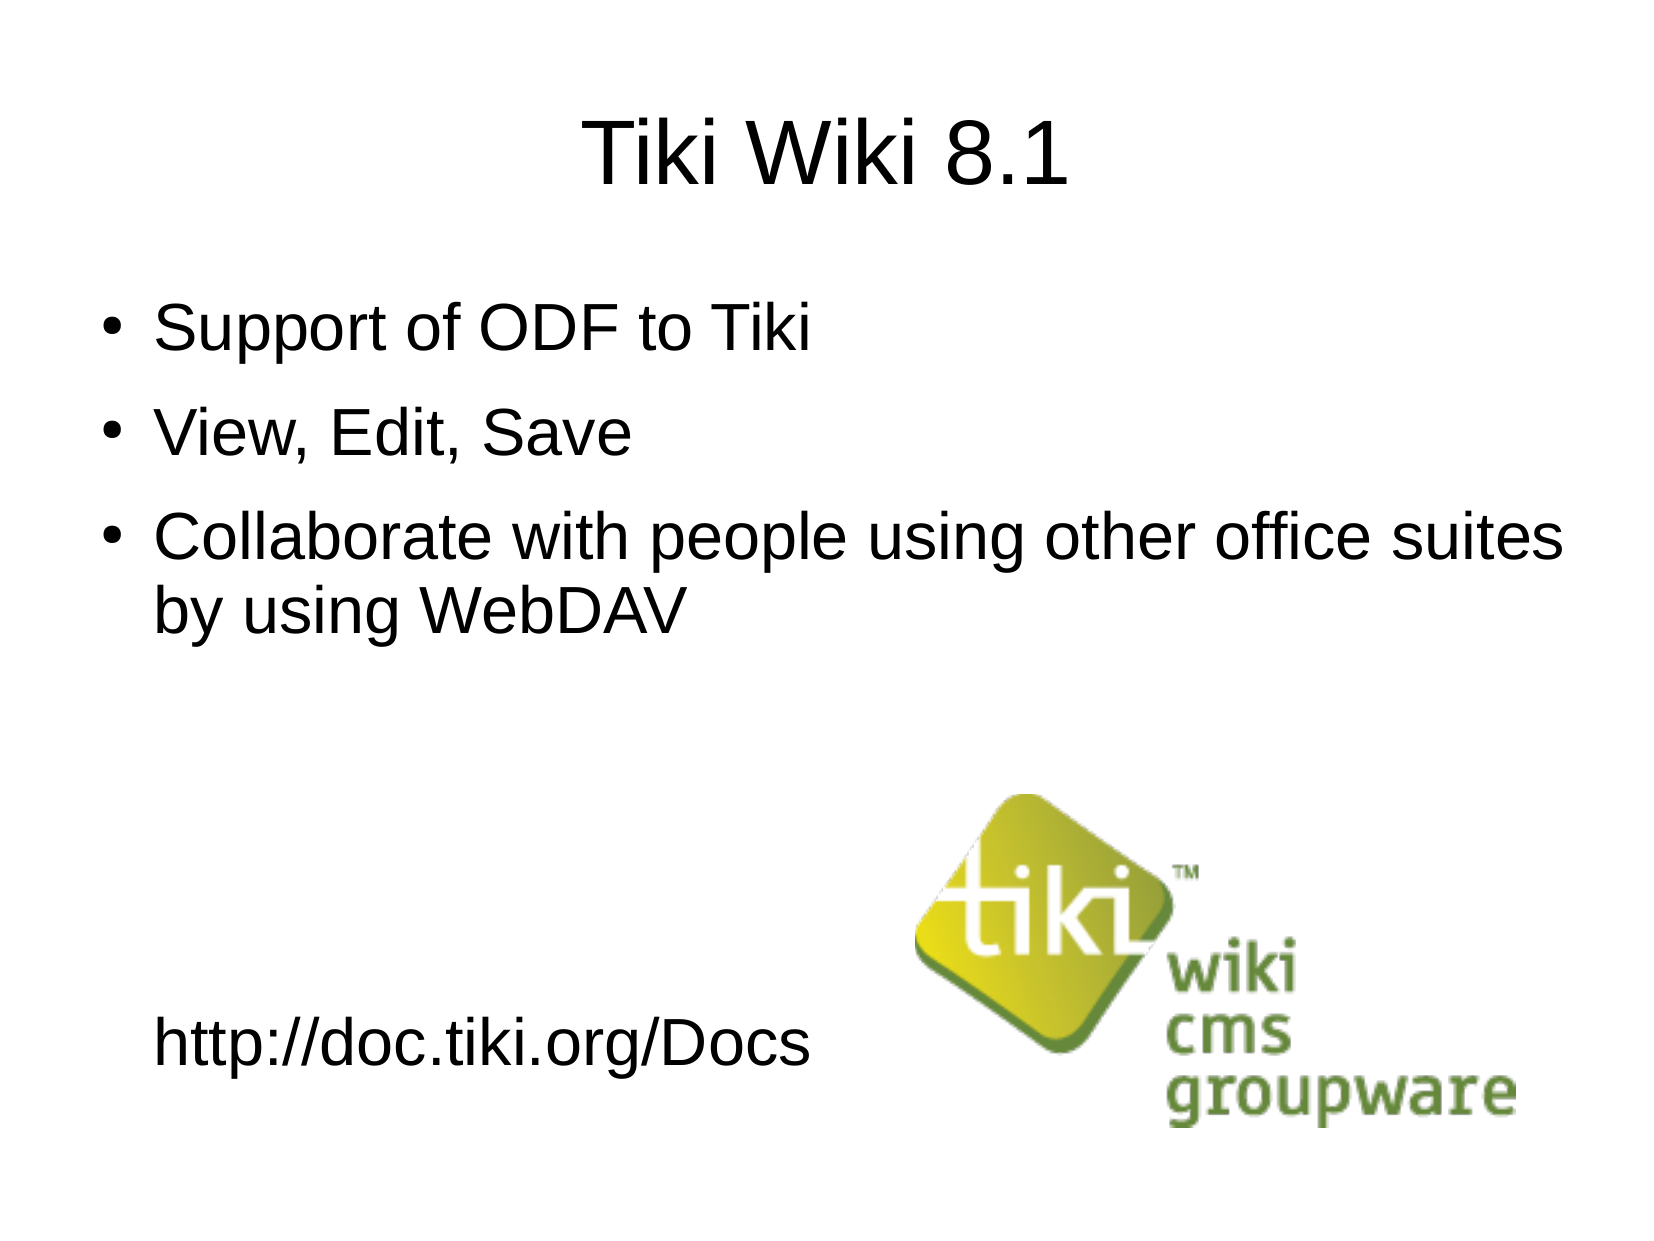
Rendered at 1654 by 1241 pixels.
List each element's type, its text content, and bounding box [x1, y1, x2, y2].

picture [915, 794, 1516, 1005]
list Support of ODF to Tiki View, Edit, Save Collaborate with people using other office suites by using WebDAV [82, 290, 1571, 1005]
title Tiki Wiki 8.1 [82, 49, 1571, 257]
list http://doc.tiki.org/Docs [82, 1005, 1571, 1180]
